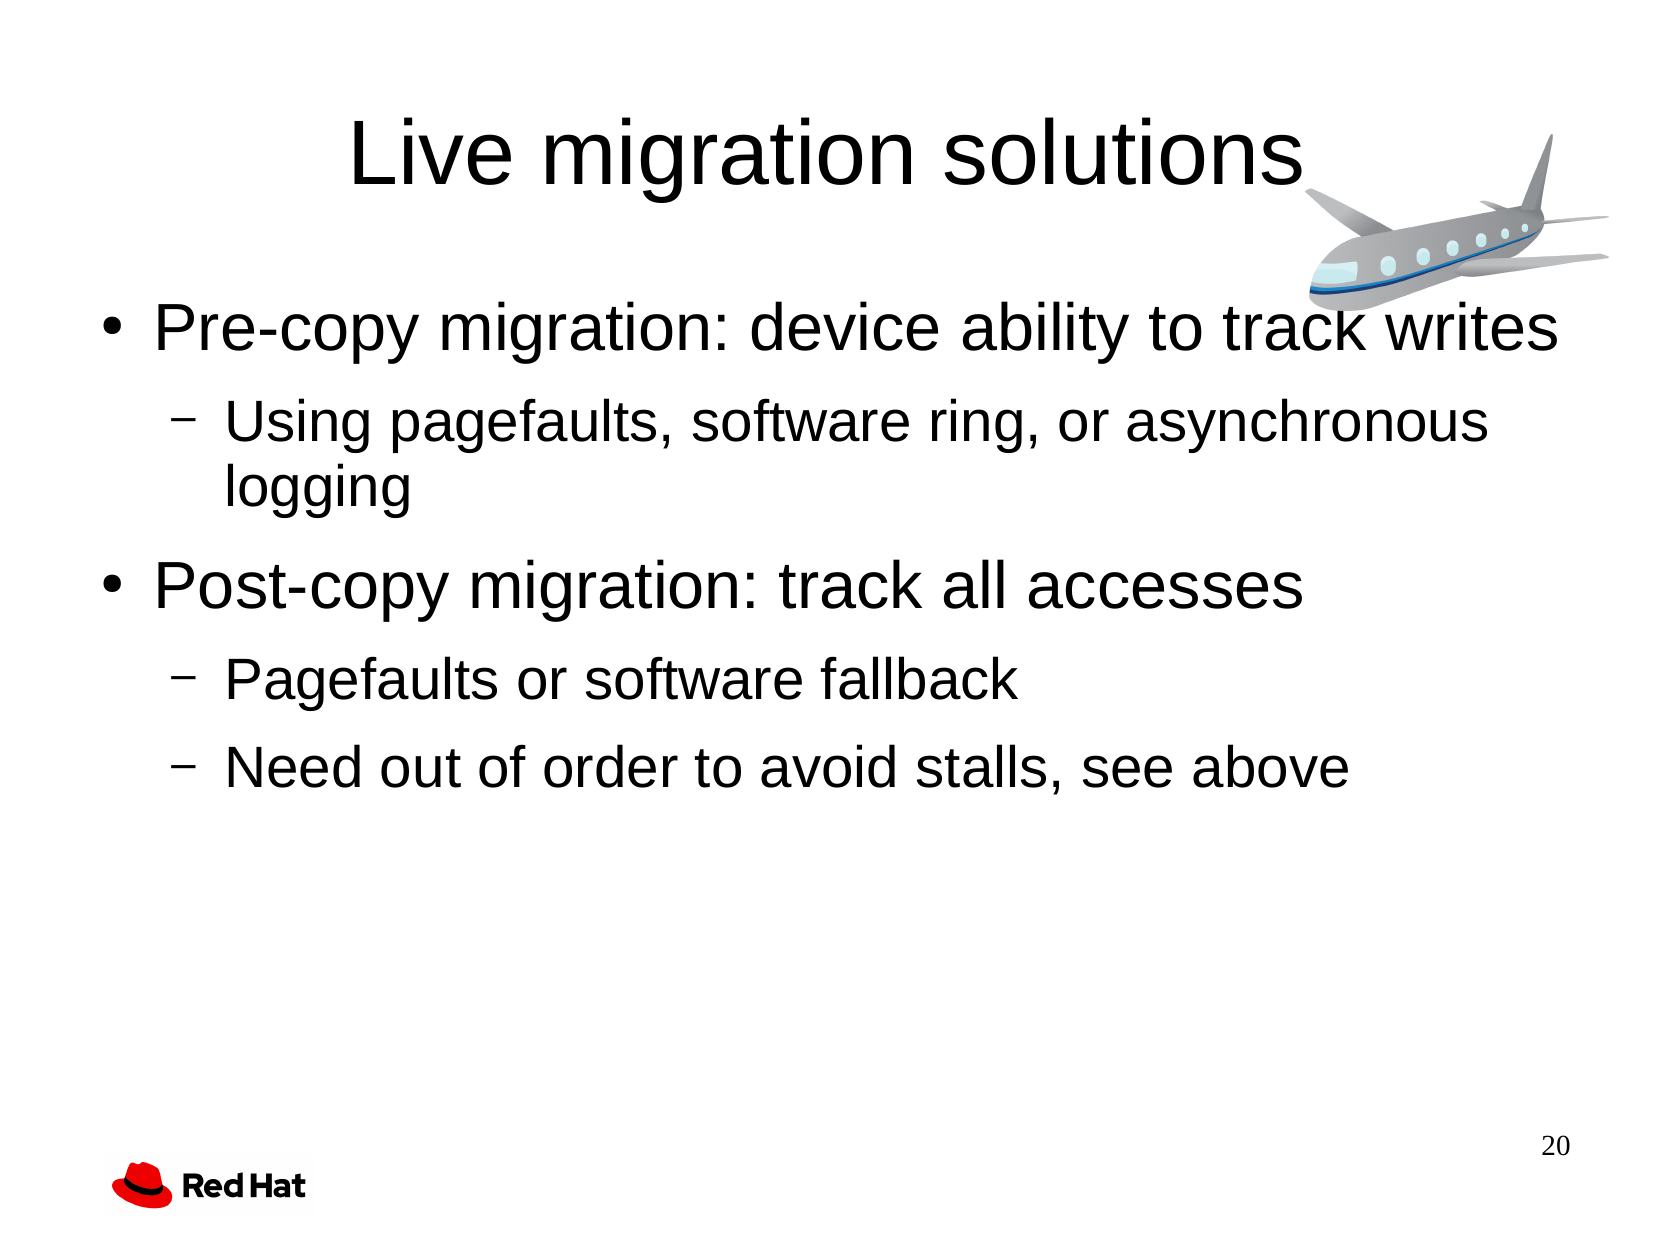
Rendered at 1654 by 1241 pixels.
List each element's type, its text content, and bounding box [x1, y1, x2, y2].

picture [105, 1154, 314, 1216]
list Pre-copy migration: device ability to track writes Using pagefaults, software ring, or asynchronous logging Post-copy migration: track all accesses Pagefaults or software fallback Need out of order to avoid stalls, see above [82, 290, 1571, 1010]
title Live migration solutions [82, 49, 1571, 257]
picture [1305, 134, 1609, 311]
